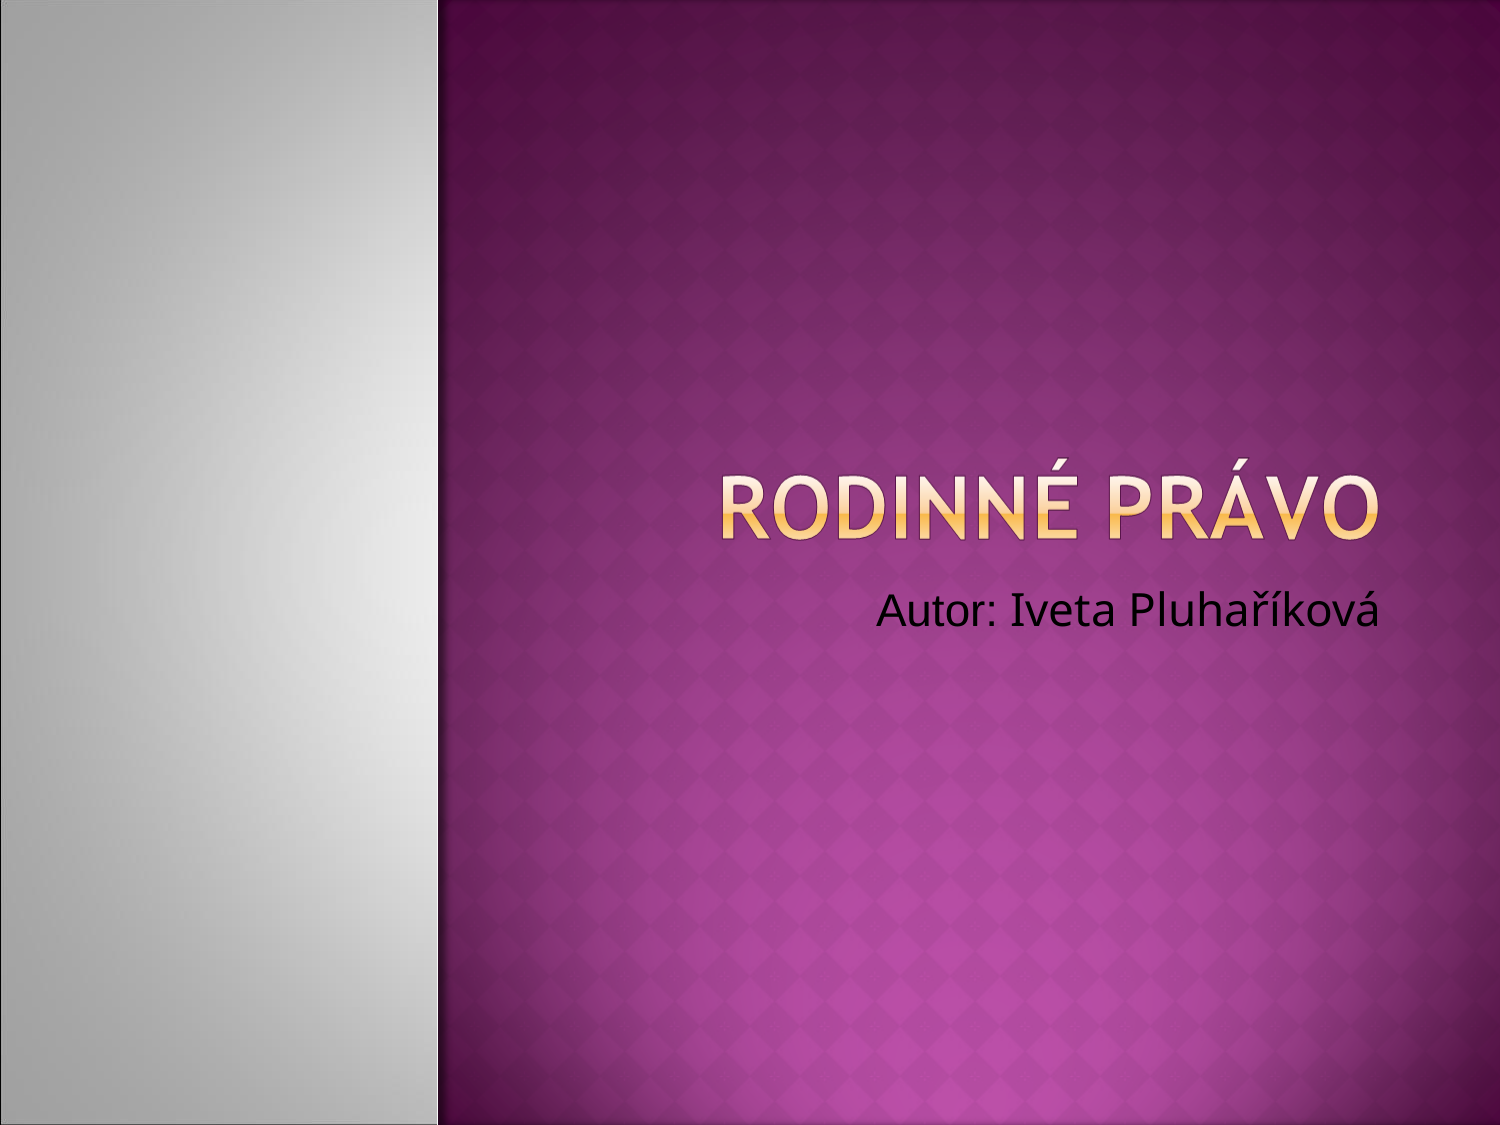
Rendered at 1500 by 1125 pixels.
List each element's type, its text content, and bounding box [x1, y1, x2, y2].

text_box Autor: Iveta Pluhaříková [550, 580, 1390, 762]
text_box [551, 86, 1436, 560]
picture [0, 0, 437, 1125]
picture [438, 0, 1500, 1125]
